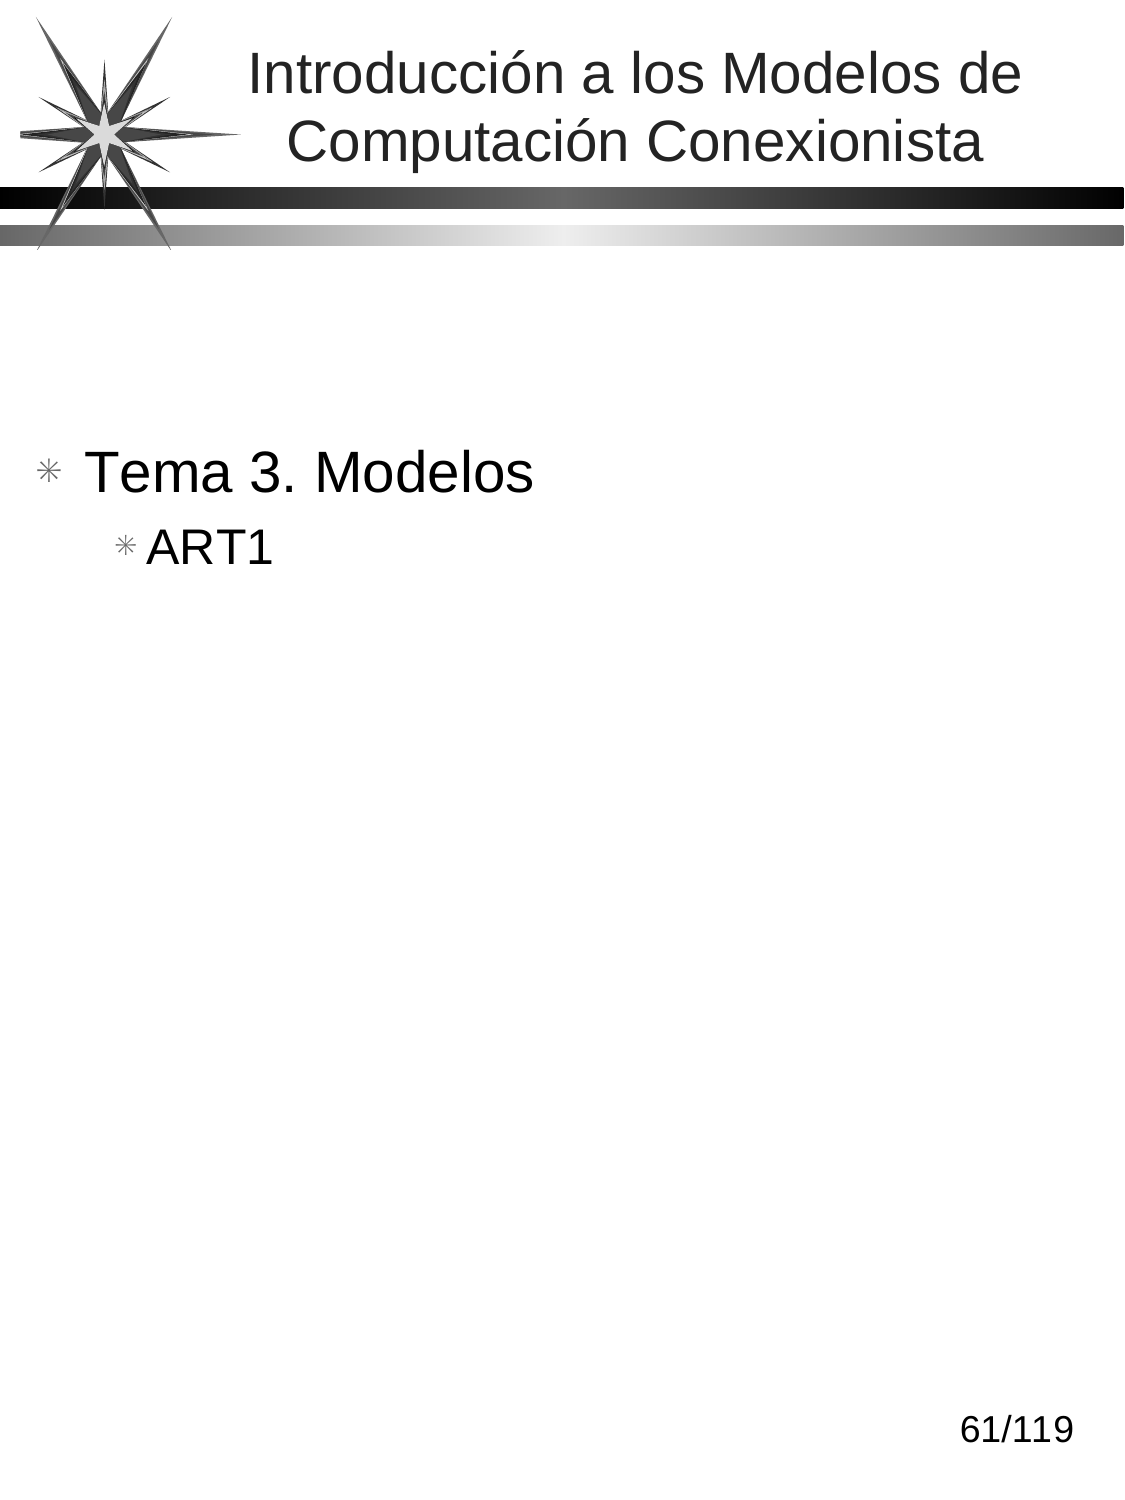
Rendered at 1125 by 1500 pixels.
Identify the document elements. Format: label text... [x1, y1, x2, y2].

list Tema 3. Modelos ART1 [37, 275, 1075, 1451]
title Introducción a los Modelos de Computación Conexionista [174, 10, 1097, 203]
